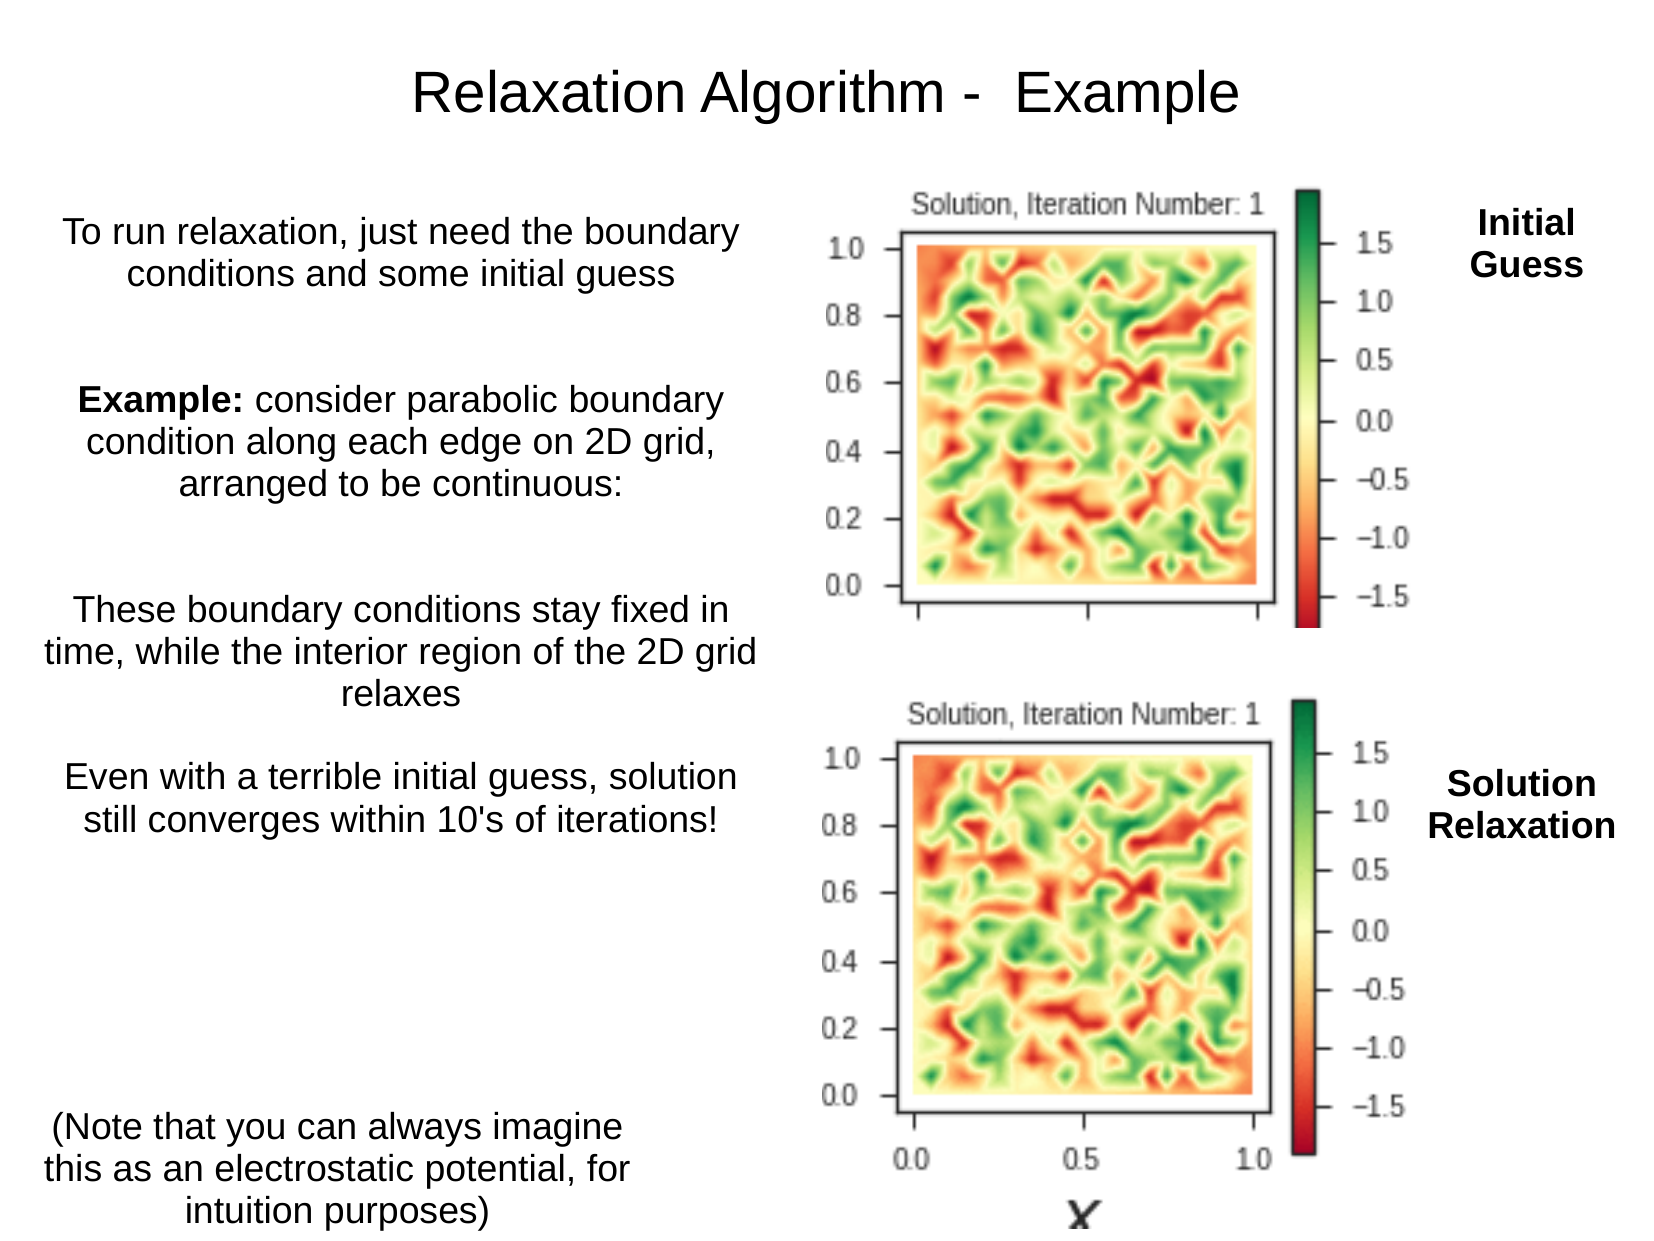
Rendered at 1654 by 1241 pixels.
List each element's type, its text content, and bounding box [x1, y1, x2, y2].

title Relaxation Algorithm - Example [82, 49, 1571, 136]
picture [822, 136, 1427, 1229]
text_box Solution Relaxation [1406, 755, 1638, 854]
text_box To run relaxation, just need the boundary conditions and some initial guess Example: consider parabolic boundary condition along each edge on 2D grid, arranged to be continuous: These boundary conditions stay fixed in time, while the interior region of the 2D grid relaxes Even with a terrible initial guess, solution still converges within 10's of iterations! [25, 202, 776, 932]
text_box (Note that you can always imagine this as an electrostatic potential, for intuition purposes) [15, 1098, 661, 1239]
text_box Initial Guess [1451, 193, 1602, 293]
